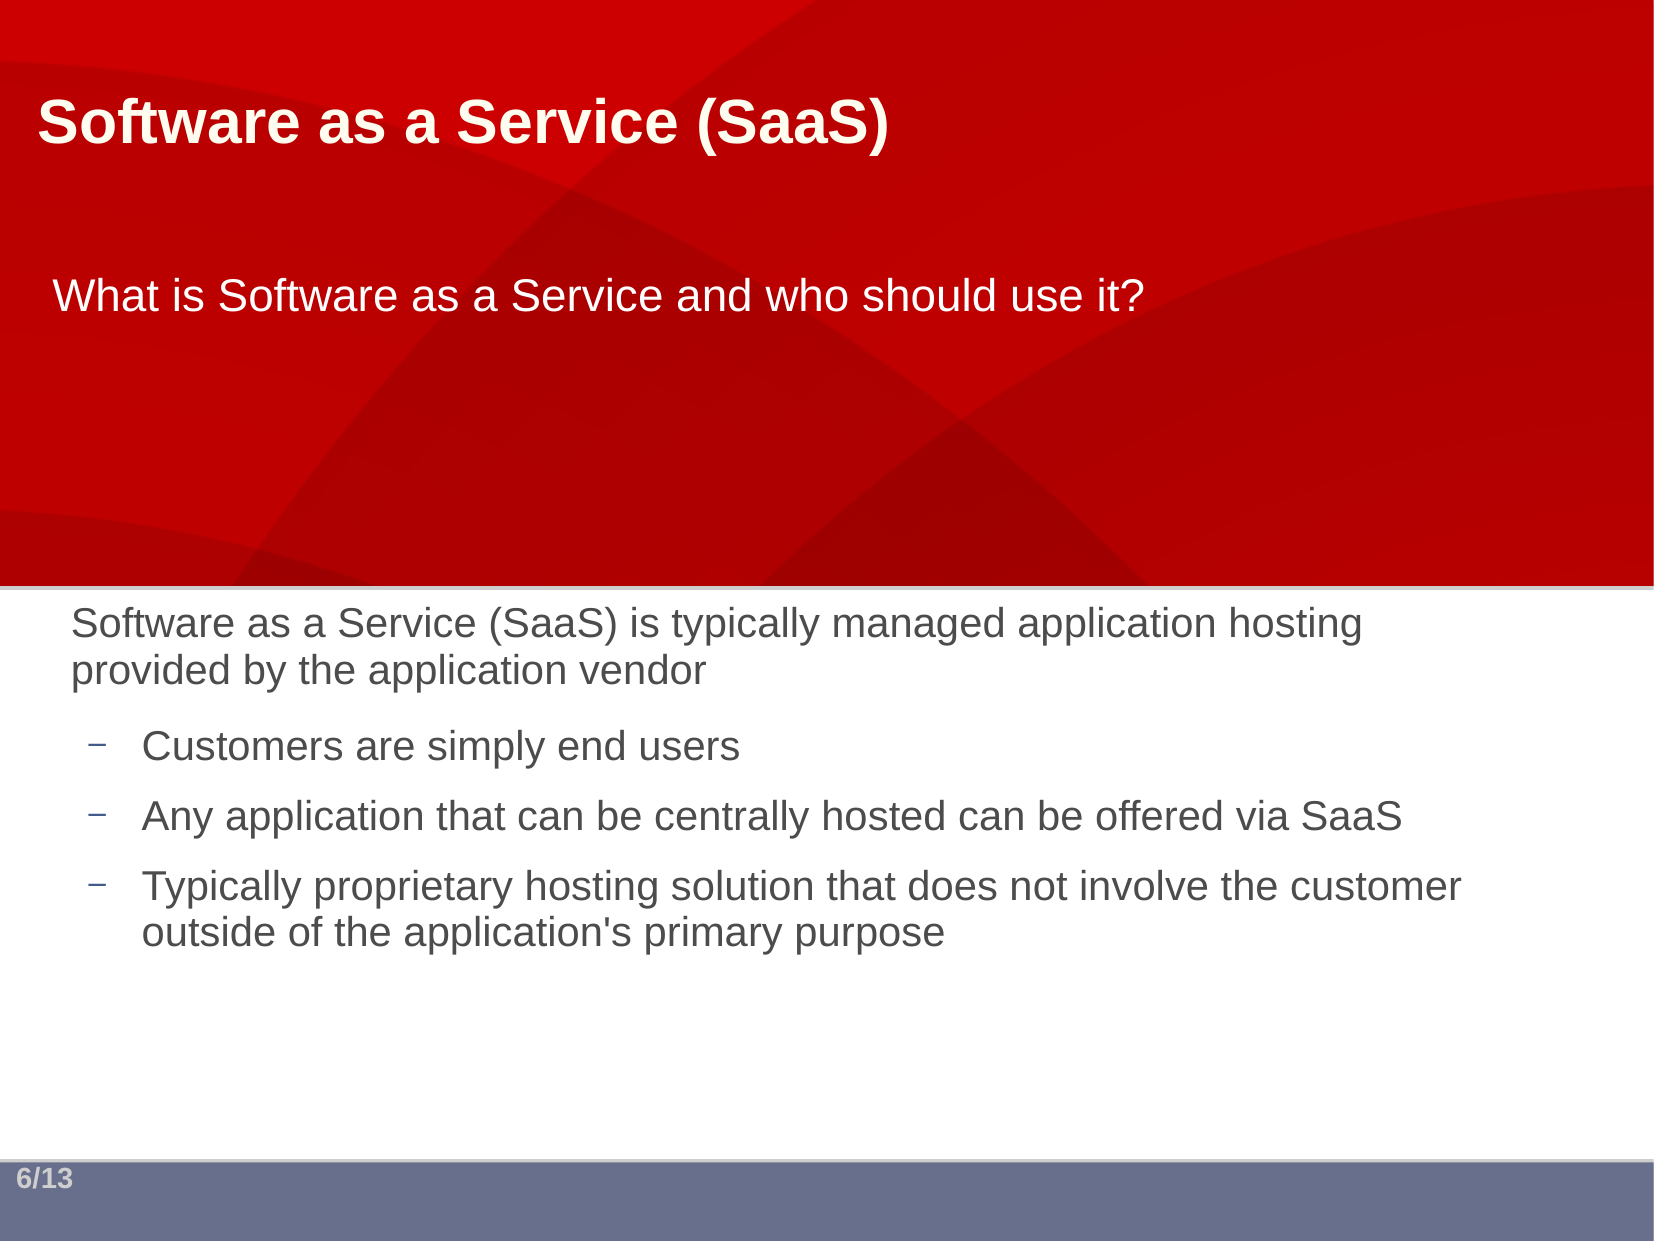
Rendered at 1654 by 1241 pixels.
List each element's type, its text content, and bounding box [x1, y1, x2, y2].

title Software as a Service (SaaS) [37, 55, 1526, 188]
list Software as a Service (SaaS) is typically managed application hosting provided by the application vendor Customers are simply end users Any application that can be centrally hosted can be offered via SaaS Typically proprietary hosting solution that does not involve the customer outside of the application's primary purpose [0, 600, 1530, 1107]
picture [0, 0, 1654, 586]
text_box What is Software as a Service and who should use it? [37, 262, 1613, 376]
